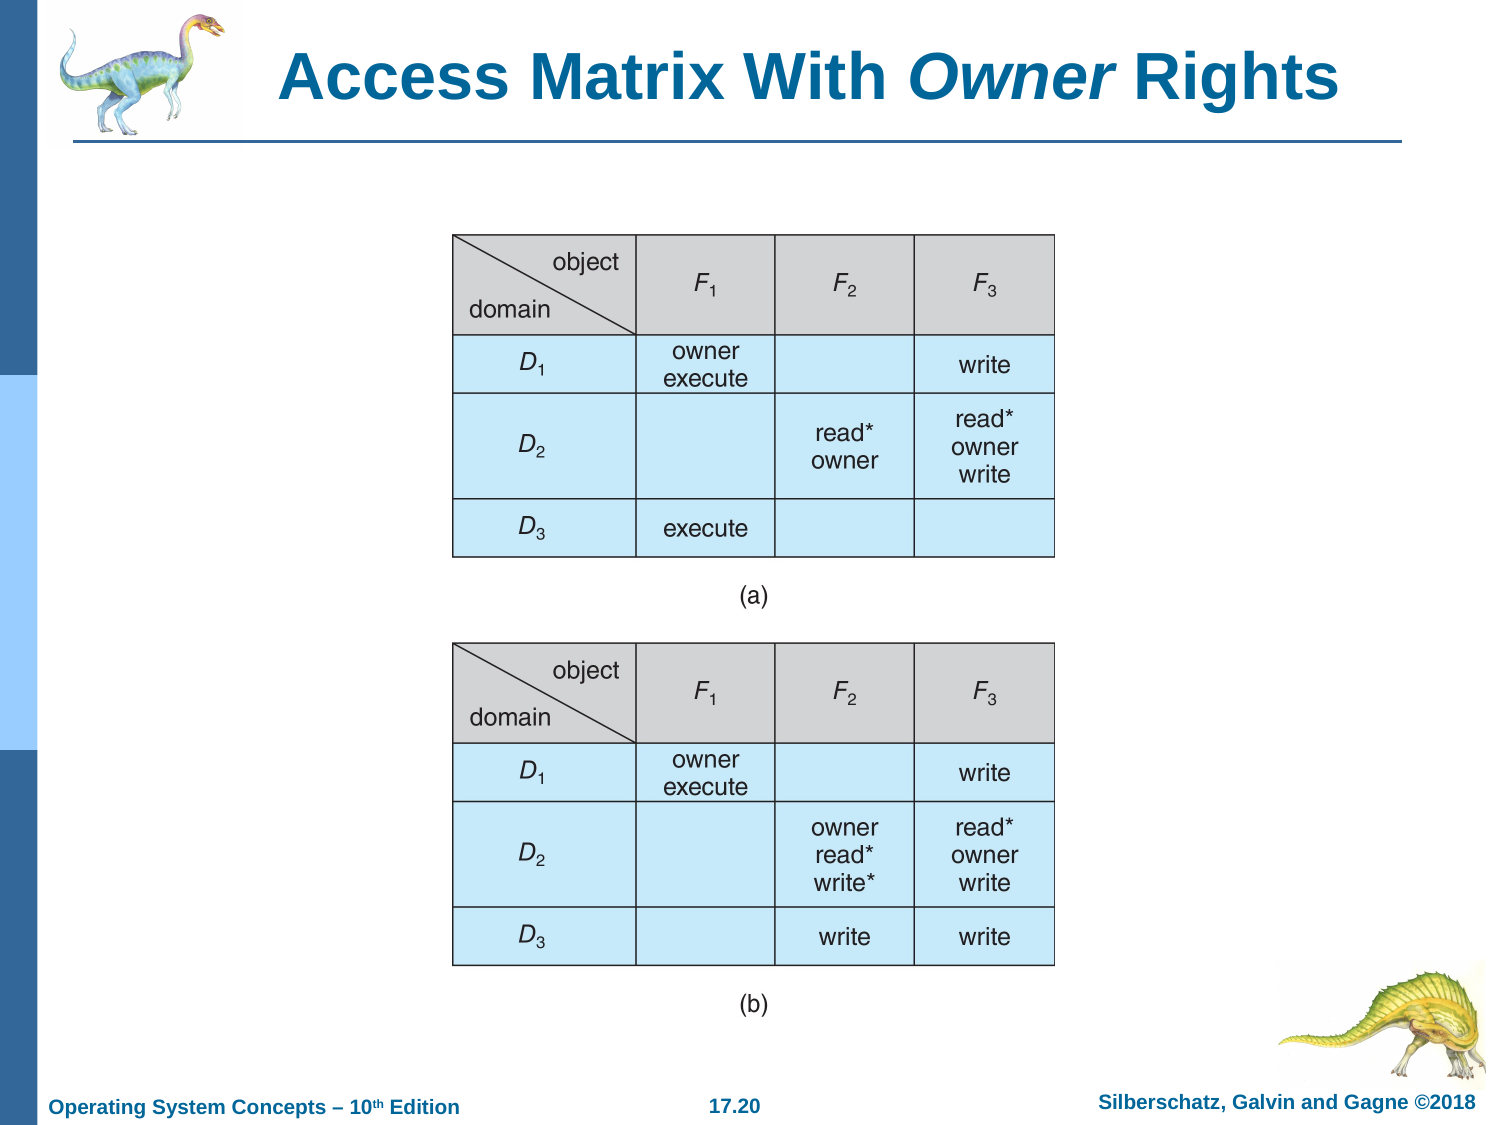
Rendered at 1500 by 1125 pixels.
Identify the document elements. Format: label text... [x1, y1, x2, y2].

picture [452, 234, 1055, 1017]
title Access Matrix With Owner Rights [170, 25, 1448, 121]
picture [1275, 959, 1486, 1090]
picture [46, 0, 243, 149]
picture [1415, 1094, 1423, 1099]
